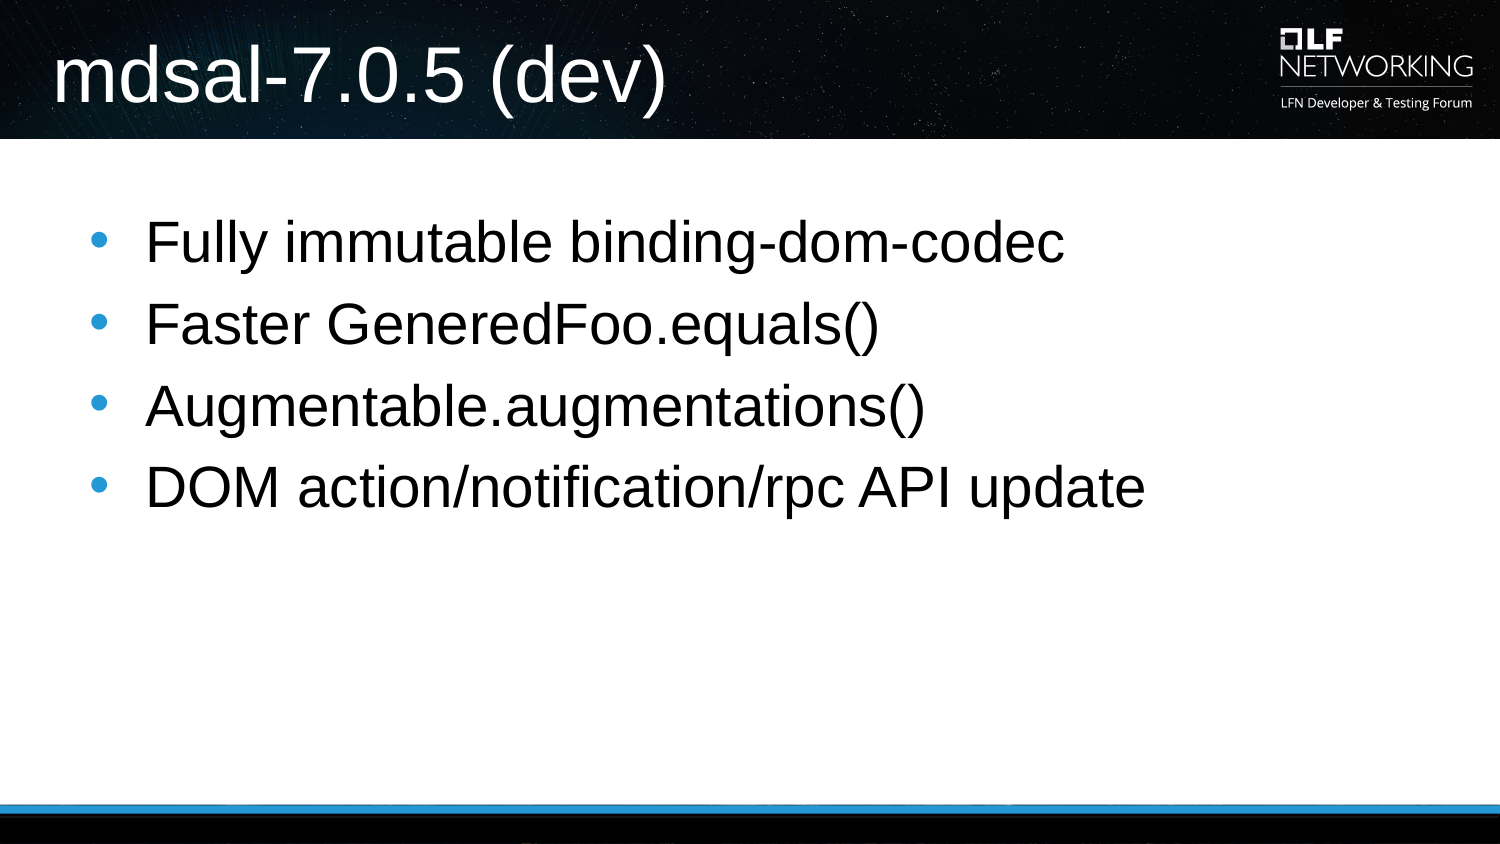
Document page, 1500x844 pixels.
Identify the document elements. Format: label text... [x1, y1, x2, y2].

title mdsal-7.0.5 (dev) [37, 5, 1414, 137]
list Fully immutable binding-dom-codec Faster GeneredFoo.equals() Augmentable.augmentations() DOM action/notification/rpc API update [74, 196, 1269, 754]
picture [0, 0, 1500, 139]
